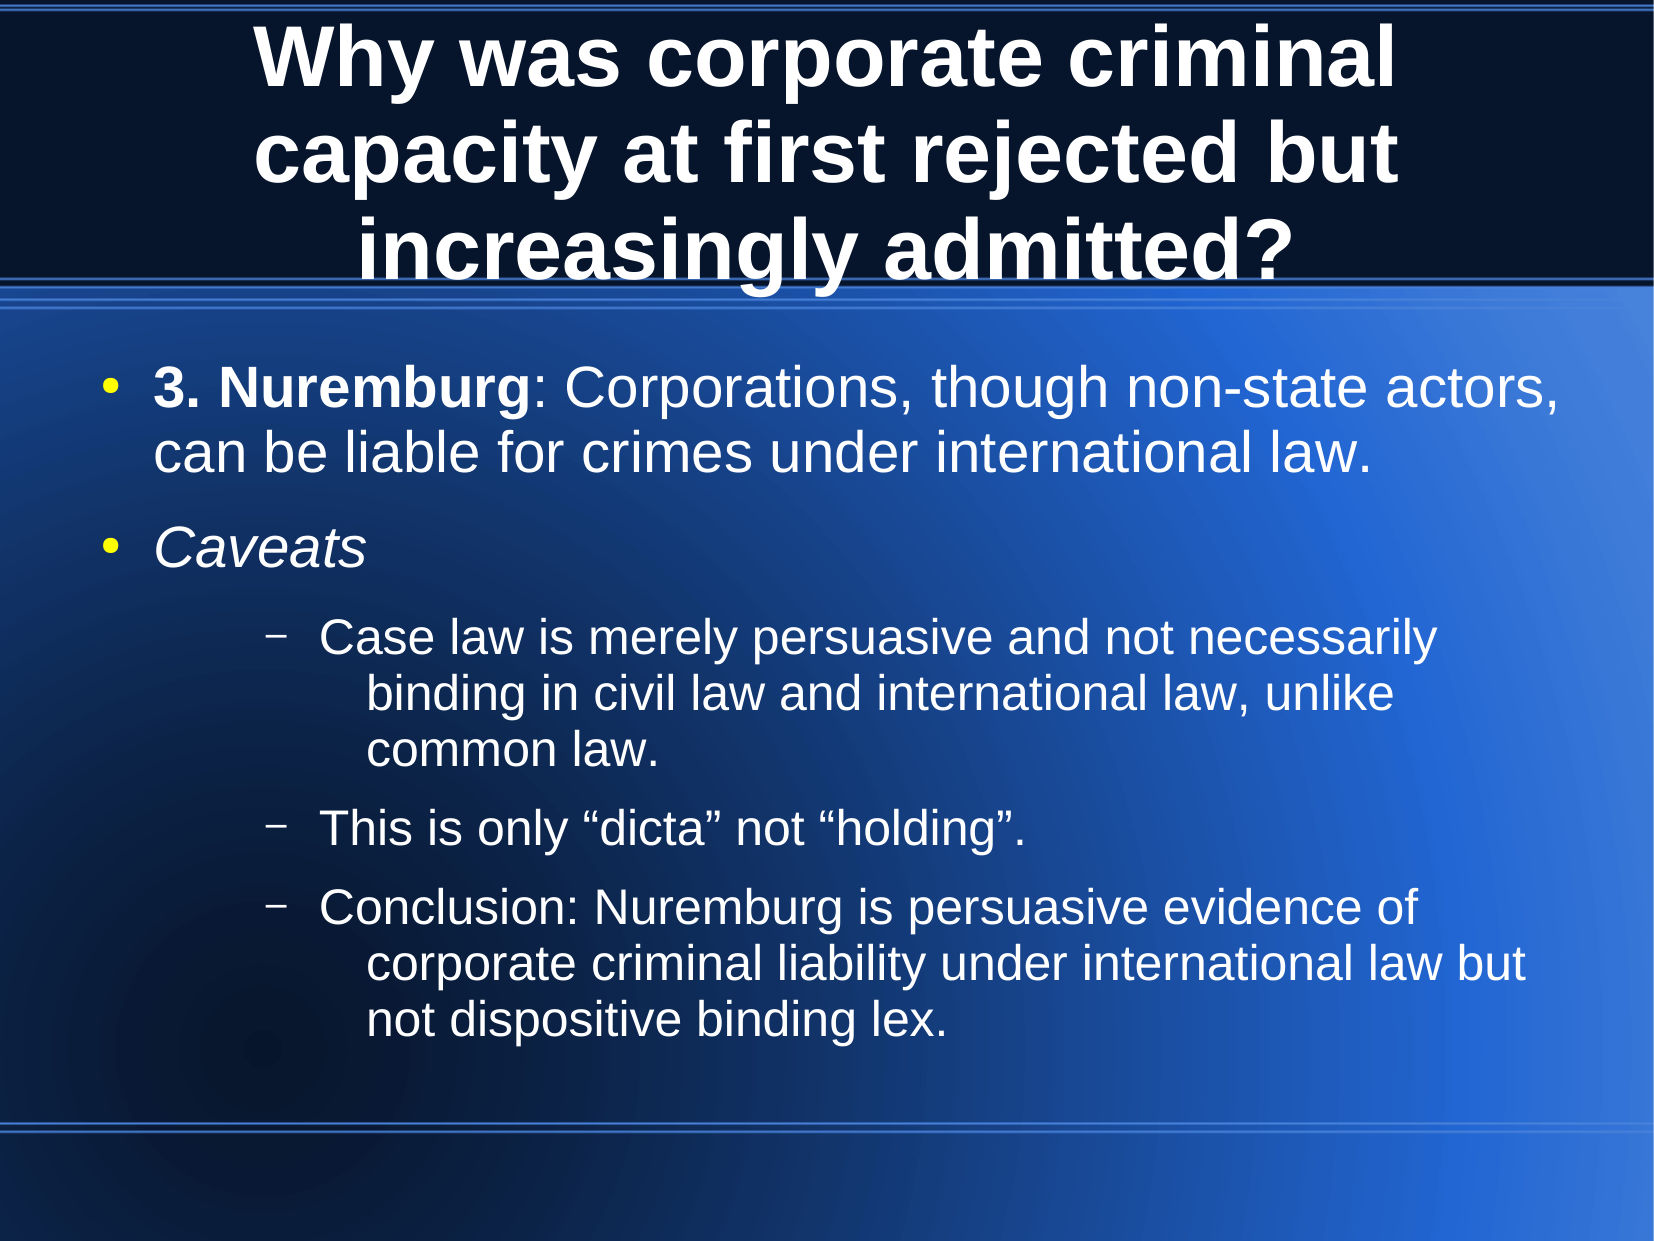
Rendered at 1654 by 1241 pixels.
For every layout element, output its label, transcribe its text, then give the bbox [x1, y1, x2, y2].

list 3. Nuremburg: Corporations, though non-state actors, can be liable for crimes under international law. Caveats Case law is merely persuasive and not necessarily binding in civil law and international law, unlike common law. This is only “dicta” not “holding”. Conclusion: Nuremburg is persuasive evidence of corporate criminal liability under international law but not dispositive binding lex. [82, 355, 1571, 1058]
title Why was corporate criminal capacity at first rejected but increasingly admitted? [82, 8, 1571, 298]
picture [0, 0, 1654, 1241]
